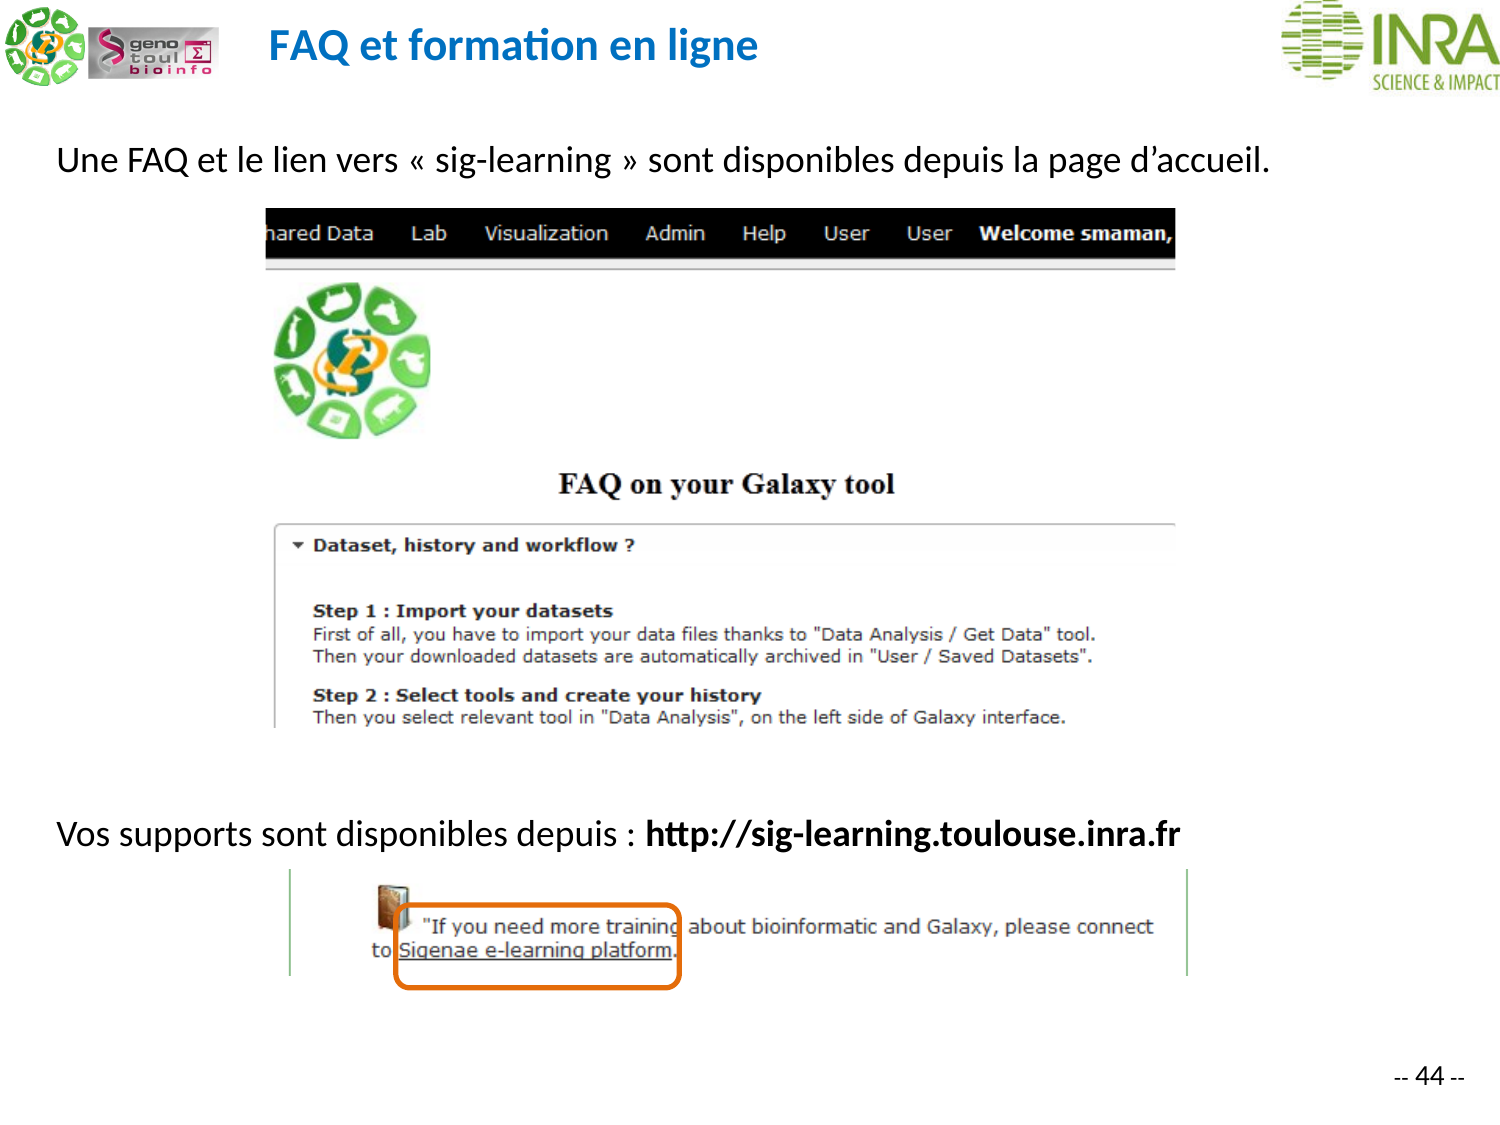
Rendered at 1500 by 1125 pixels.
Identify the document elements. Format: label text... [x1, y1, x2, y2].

text_box FAQ et formation en ligne [253, 19, 1424, 90]
text_box Une FAQ et le lien vers « sig-learning » sont disponibles depuis la page d’accueil. [41, 137, 1341, 190]
picture [88, 27, 219, 79]
text_box Vos supports sont disponibles depuis : http://sig-learning.toulouse.inra.fr [41, 811, 1234, 863]
picture [1281, 0, 1500, 110]
picture [399, 908, 676, 976]
picture [5, 7, 85, 86]
picture [265, 208, 1176, 728]
picture [277, 869, 1199, 976]
